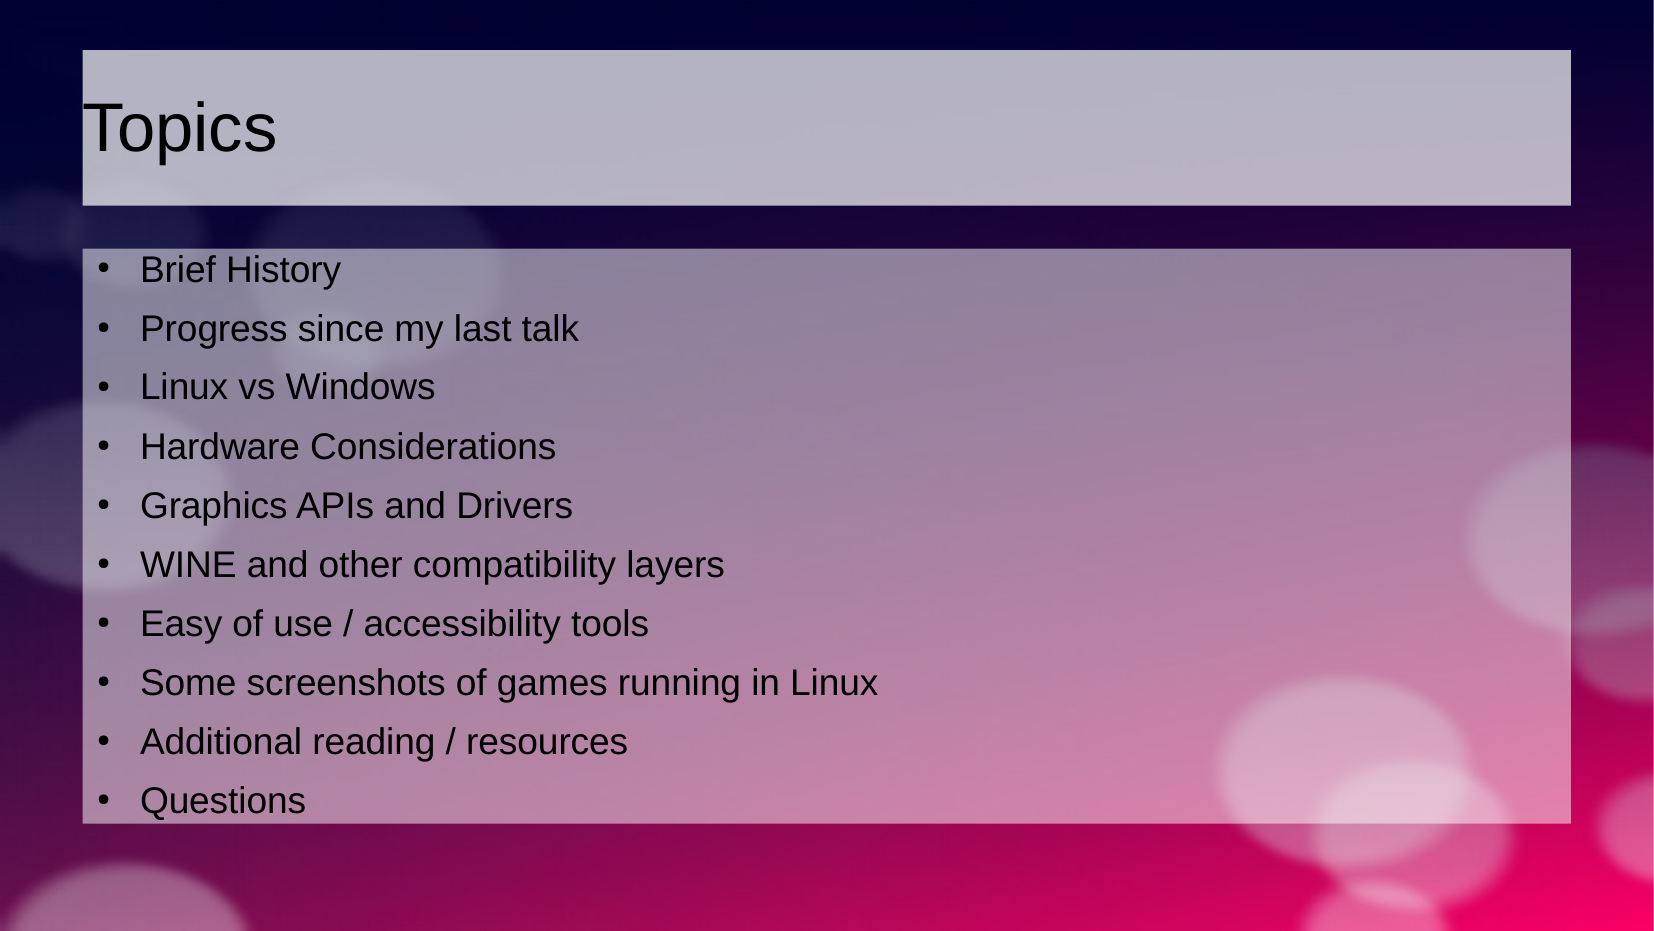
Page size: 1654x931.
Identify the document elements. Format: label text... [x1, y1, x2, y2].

title Topics [82, 50, 1571, 206]
list Brief History Progress since my last talk Linux vs Windows Hardware Considerations Graphics APIs and Drivers WINE and other compatibility layers Easy of use / accessibility tools Some screenshots of games running in Linux Additional reading / resources Questions [82, 248, 1571, 824]
picture [0, 0, 1654, 931]
